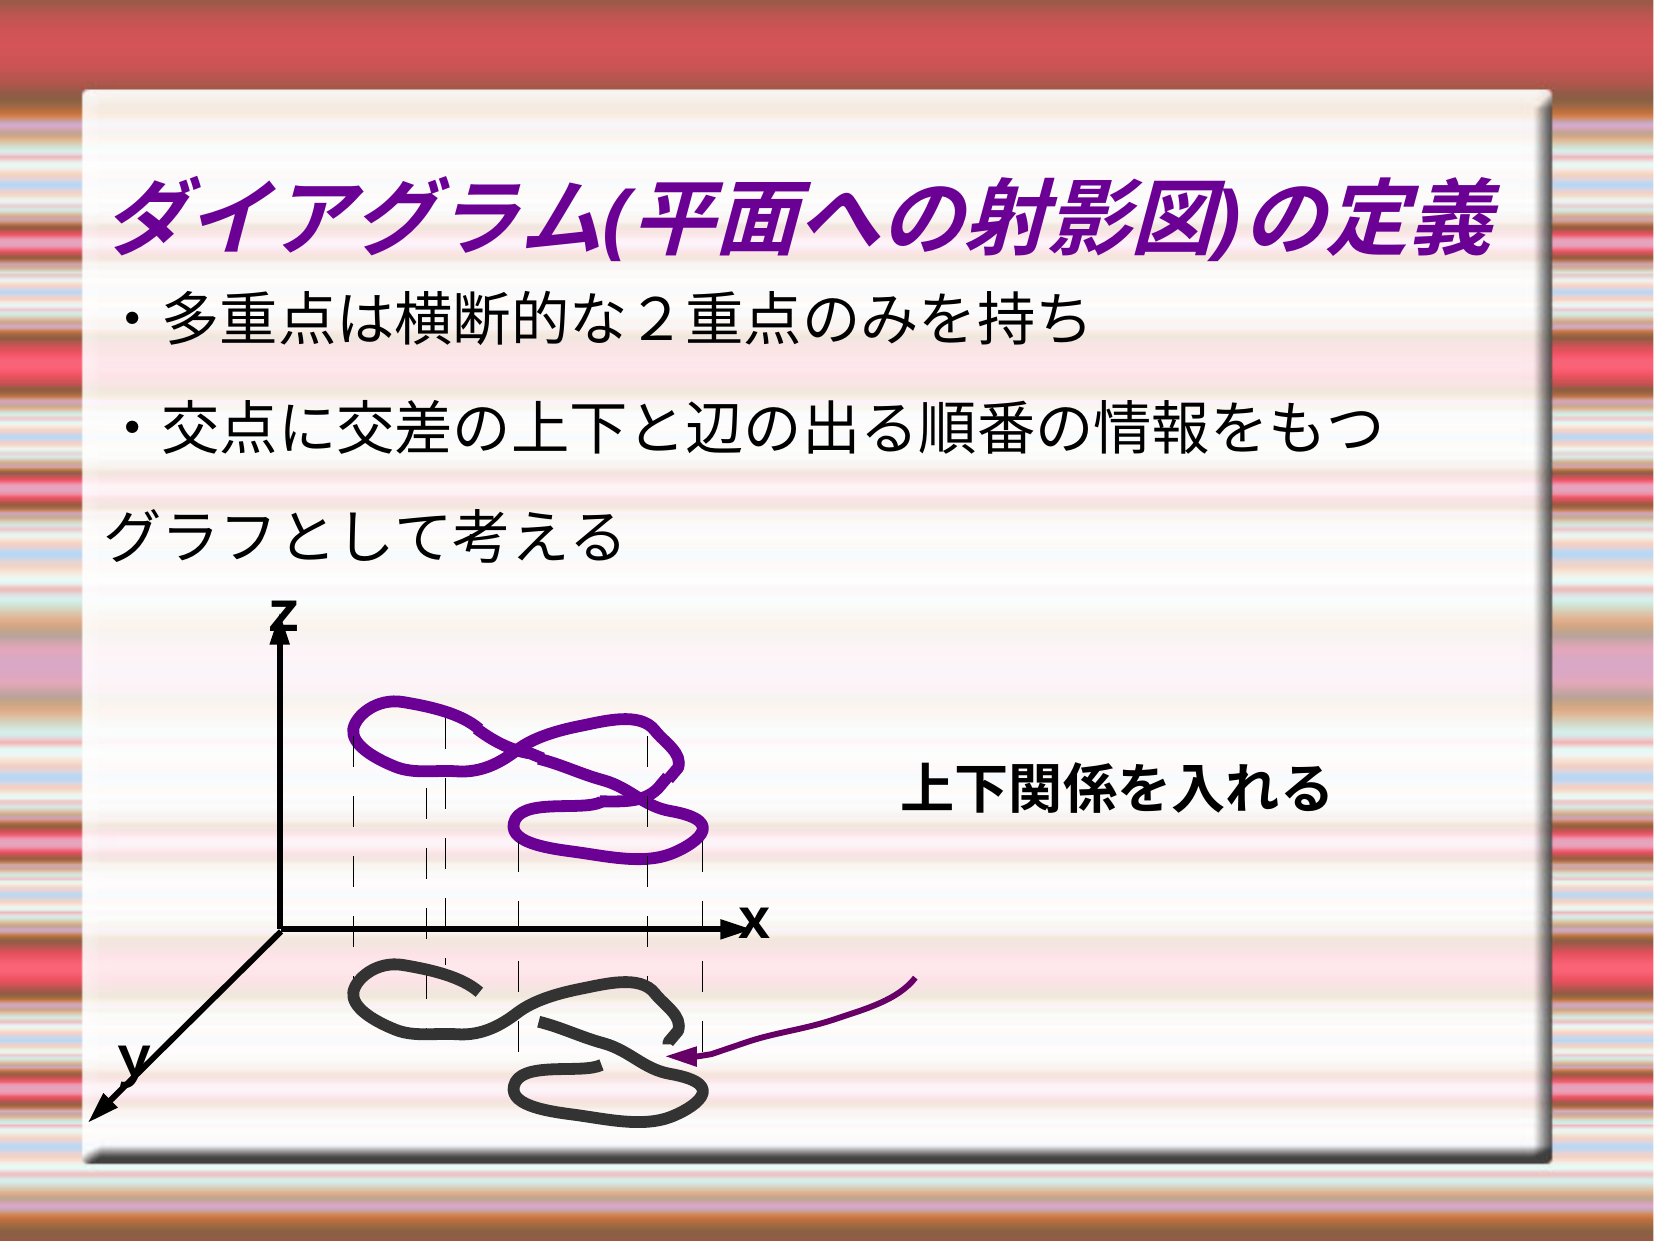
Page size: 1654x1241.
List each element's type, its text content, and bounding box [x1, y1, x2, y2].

text_box ｘ [712, 867, 827, 942]
text_box ・多重点は横断的な２重点のみを持ち ・交点に交差の上下と辺の出る順番の情報をもつ グラフとして考える [88, 265, 1498, 532]
text_box ｚ [242, 561, 325, 635]
text_box ダイアグラム(平面への射影図)の定義 [88, 144, 1536, 249]
text_box ｙ [92, 1005, 207, 1080]
picture [0, 0, 1654, 1241]
text_box 上下関係を入れる [885, 738, 1418, 945]
